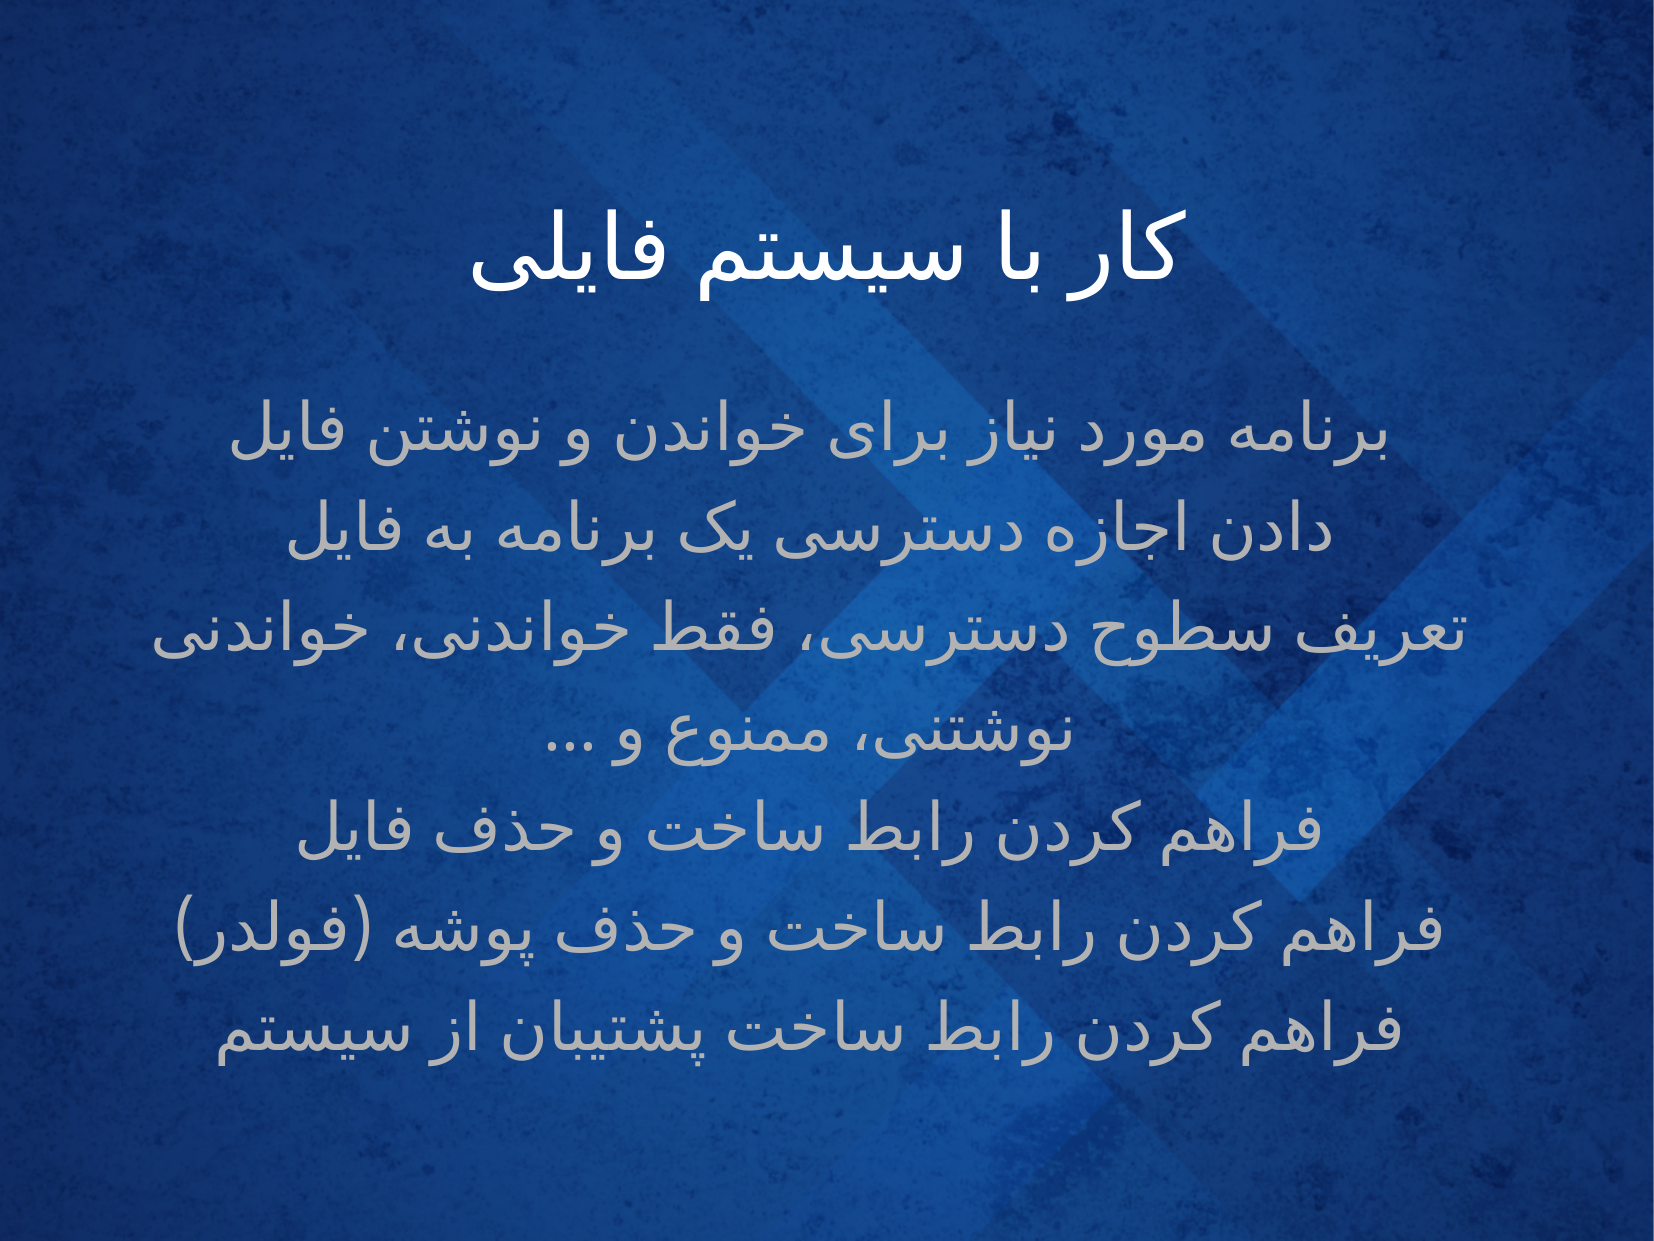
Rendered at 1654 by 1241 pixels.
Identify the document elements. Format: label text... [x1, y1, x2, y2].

subtitle برنامه مورد نیاز برای خواندن و نوشتن فایل دادن اجازه دسترسی یک برنامه به فایل تعریف سطوح دسترسی، فقط خواندنی، خواندنی نوشتنی، ممنوع و ... فراهم کردن رابط ساخت و حذف فایل فراهم کردن رابط ساخت و حذف پوشه (فولدر) فراهم کردن رابط ساخت پشتیبان از سیستم [82, 377, 1538, 1157]
picture [0, 0, 1654, 1241]
title کار با سیستم فایلی [82, 153, 1571, 361]
